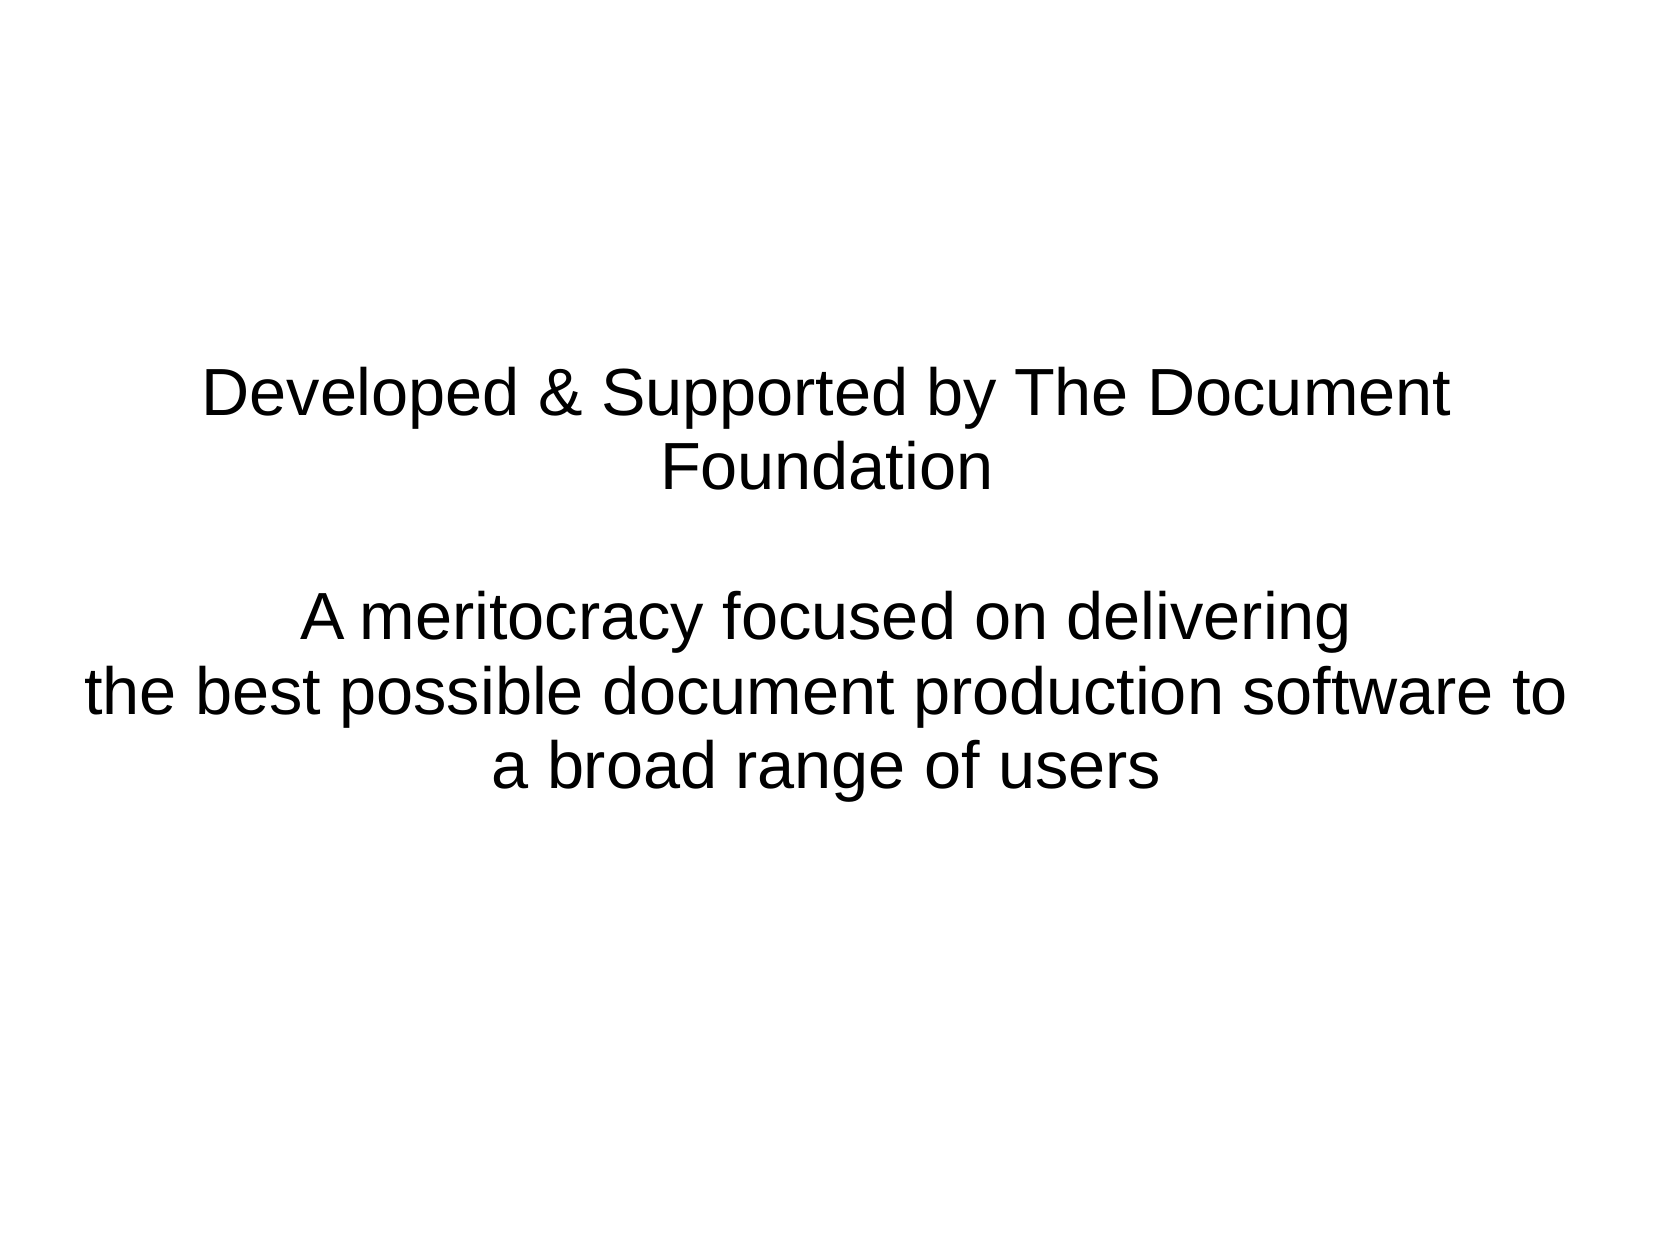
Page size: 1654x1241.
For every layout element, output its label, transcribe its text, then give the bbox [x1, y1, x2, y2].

subtitle Developed & Supported by The Document Foundation A meritocracy focused on delivering the best possible document production software to a broad range of users [82, 49, 1571, 1109]
